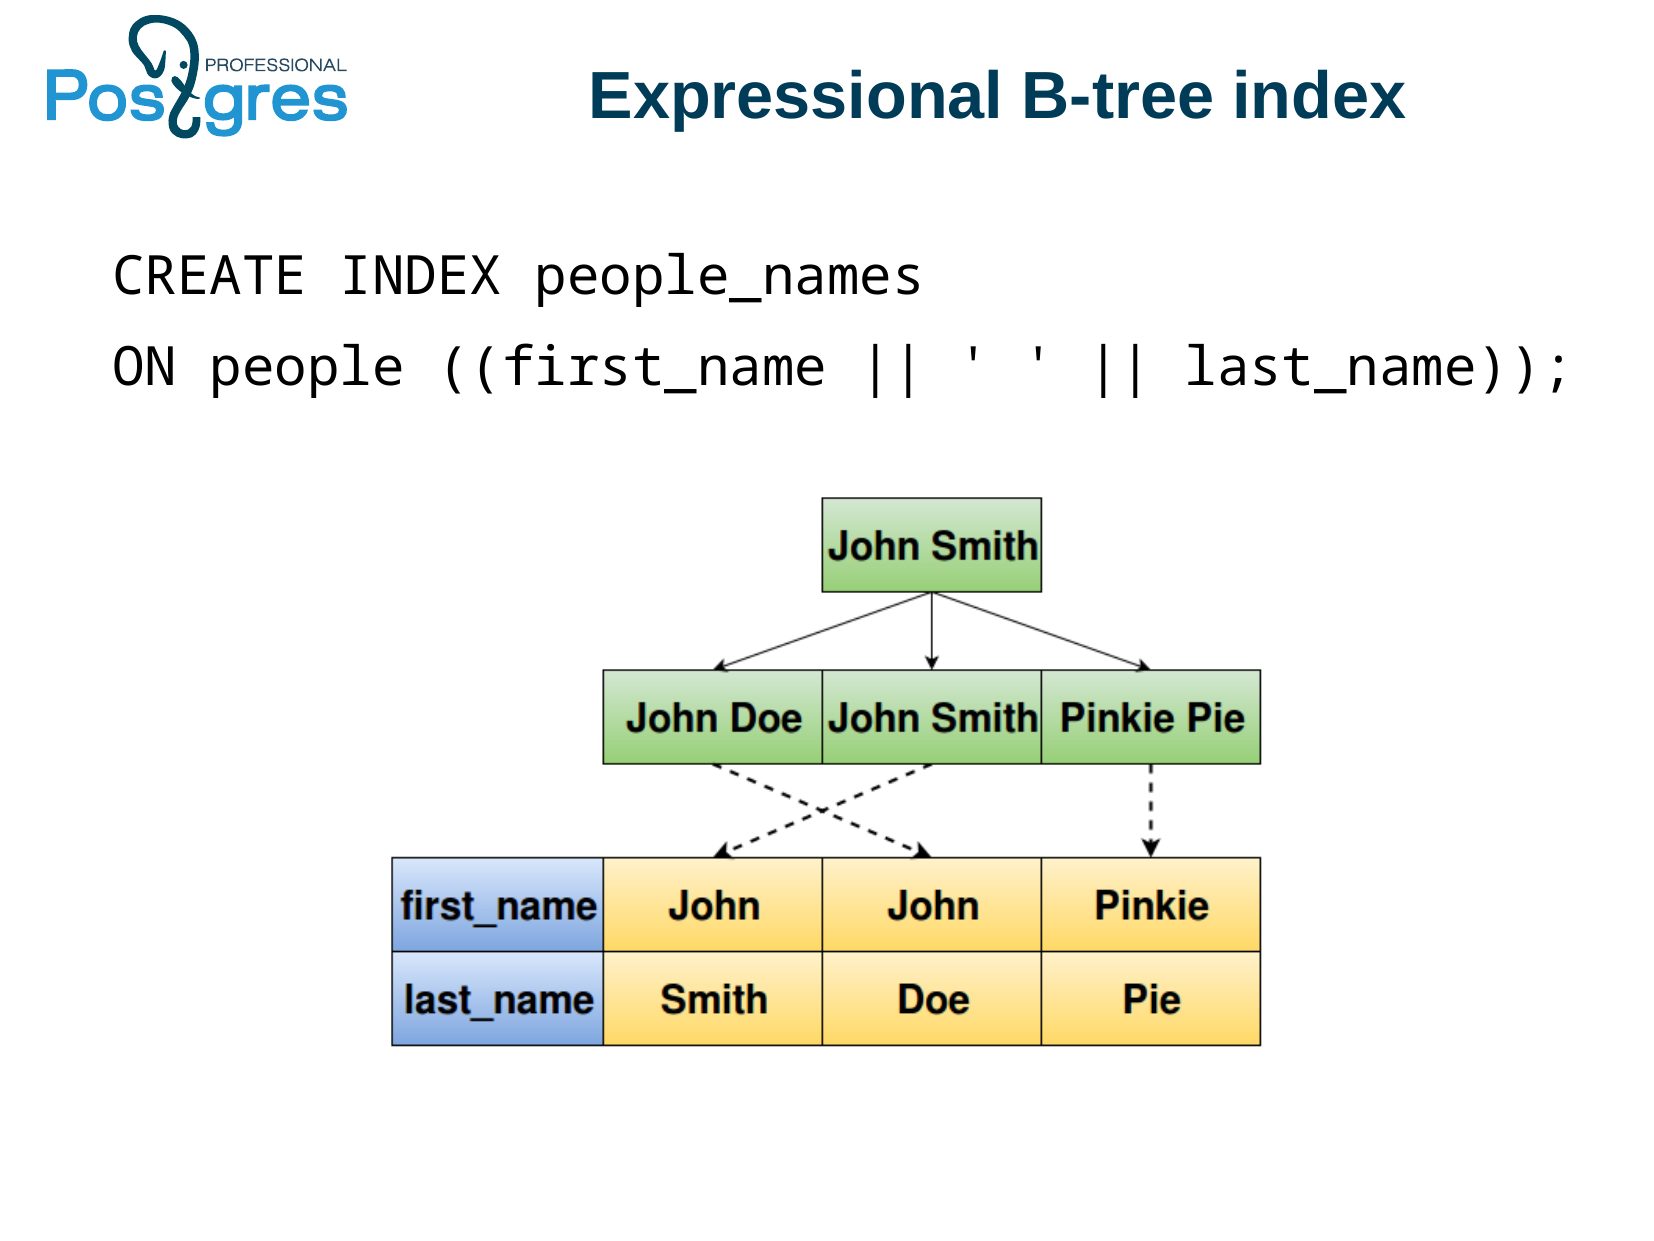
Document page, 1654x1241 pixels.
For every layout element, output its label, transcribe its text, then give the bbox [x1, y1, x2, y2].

picture [390, 496, 1263, 1048]
title Expressional B-tree index [389, 49, 1607, 142]
list CREATE INDEX people_names ON people ((first_name || ' ' || last_name)); [41, 236, 1601, 1193]
